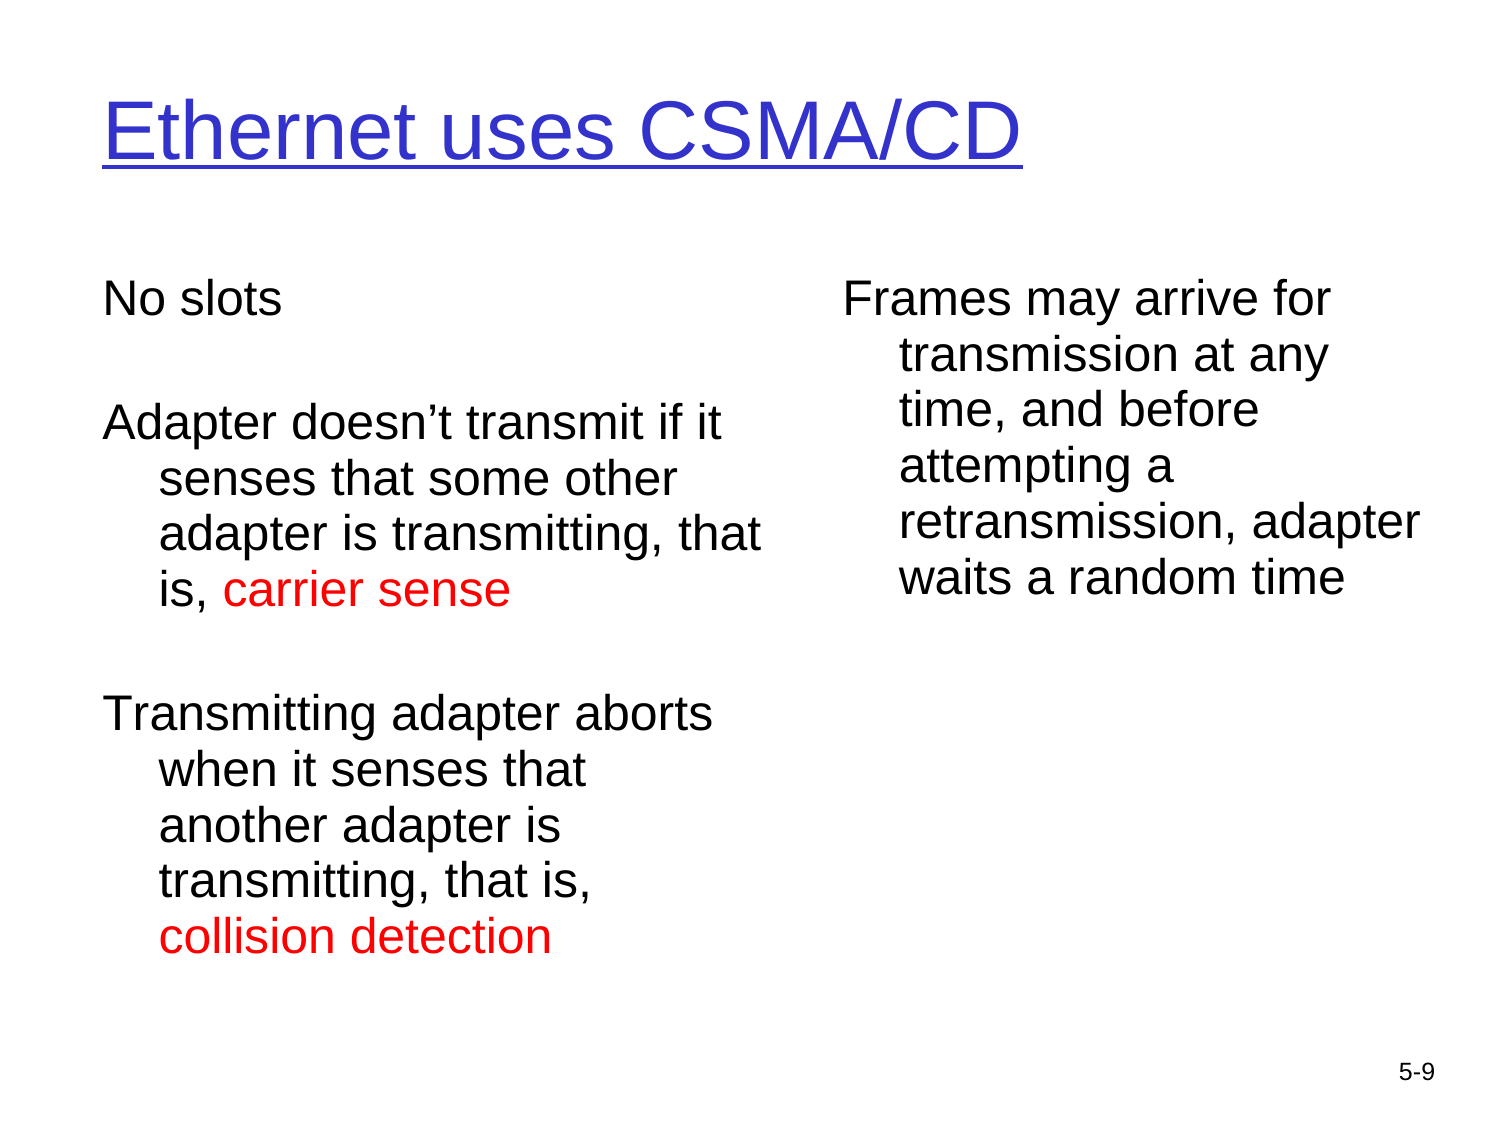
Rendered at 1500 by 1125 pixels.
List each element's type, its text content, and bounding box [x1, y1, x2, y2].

list No slots Adapter doesn’t transmit if it senses that some other adapter is transmitting, that is, carrier sense Transmitting adapter aborts when it senses that another adapter is transmitting, that is, collision detection [87, 262, 784, 1026]
title Ethernet uses CSMA/CD [87, 37, 1363, 225]
list Frames may arrive for transmission at any time, and before attempting a retransmission, adapter waits a random time [827, 262, 1453, 1026]
